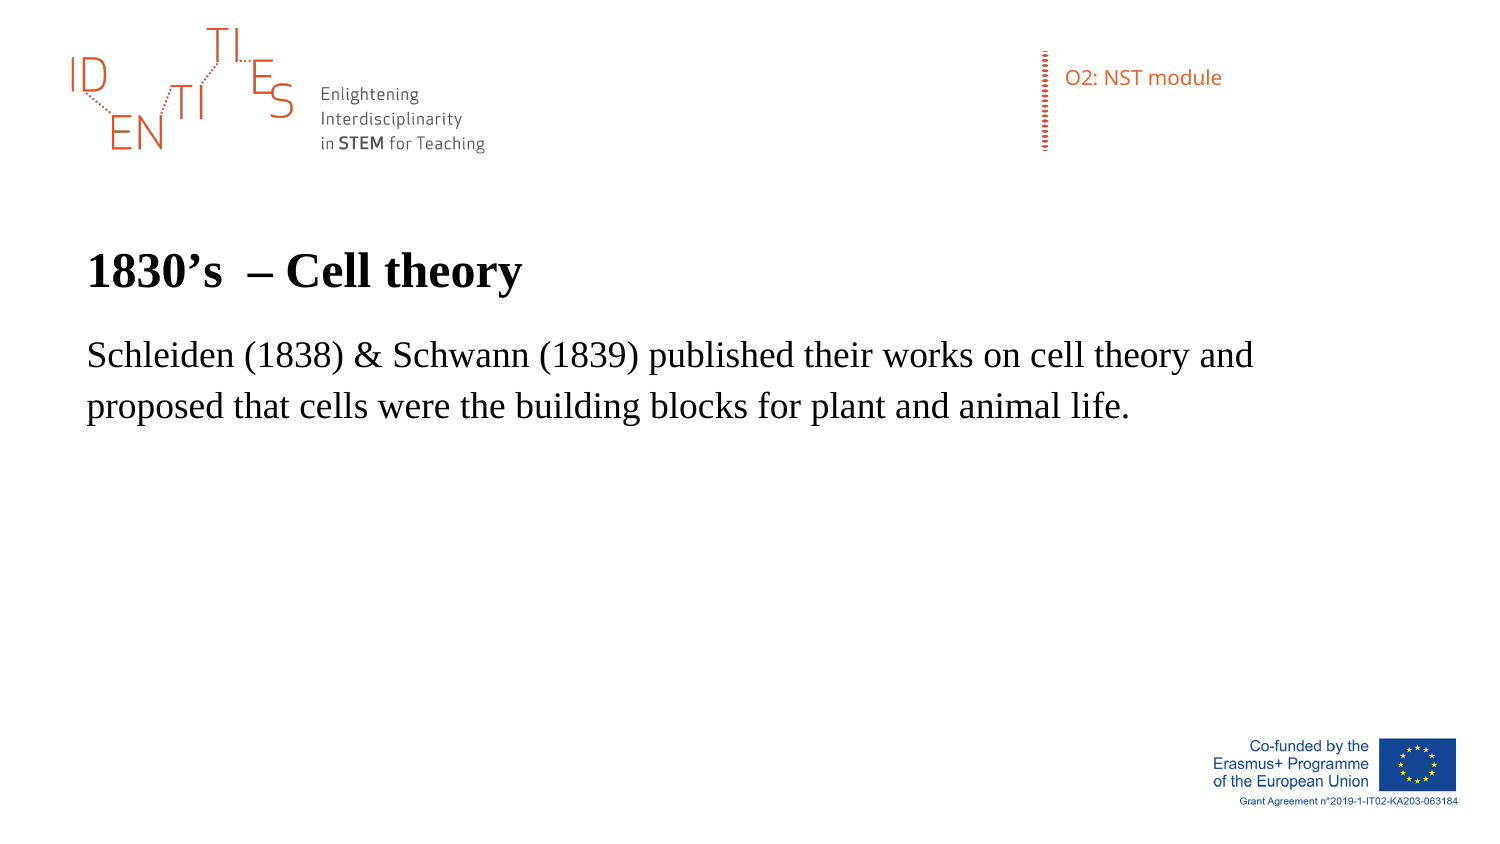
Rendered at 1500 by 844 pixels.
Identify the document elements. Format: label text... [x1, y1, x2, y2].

text_box O2: NST module [1051, 57, 1472, 139]
text_box 1830’s – Cell theory Schleiden (1838) & Schwann (1839) published their works on cell theory and proposed that cells were the building blocks for plant and animal life. [71, 213, 1407, 507]
picture [71, 24, 485, 157]
picture [1208, 735, 1459, 810]
picture [1042, 51, 1051, 151]
